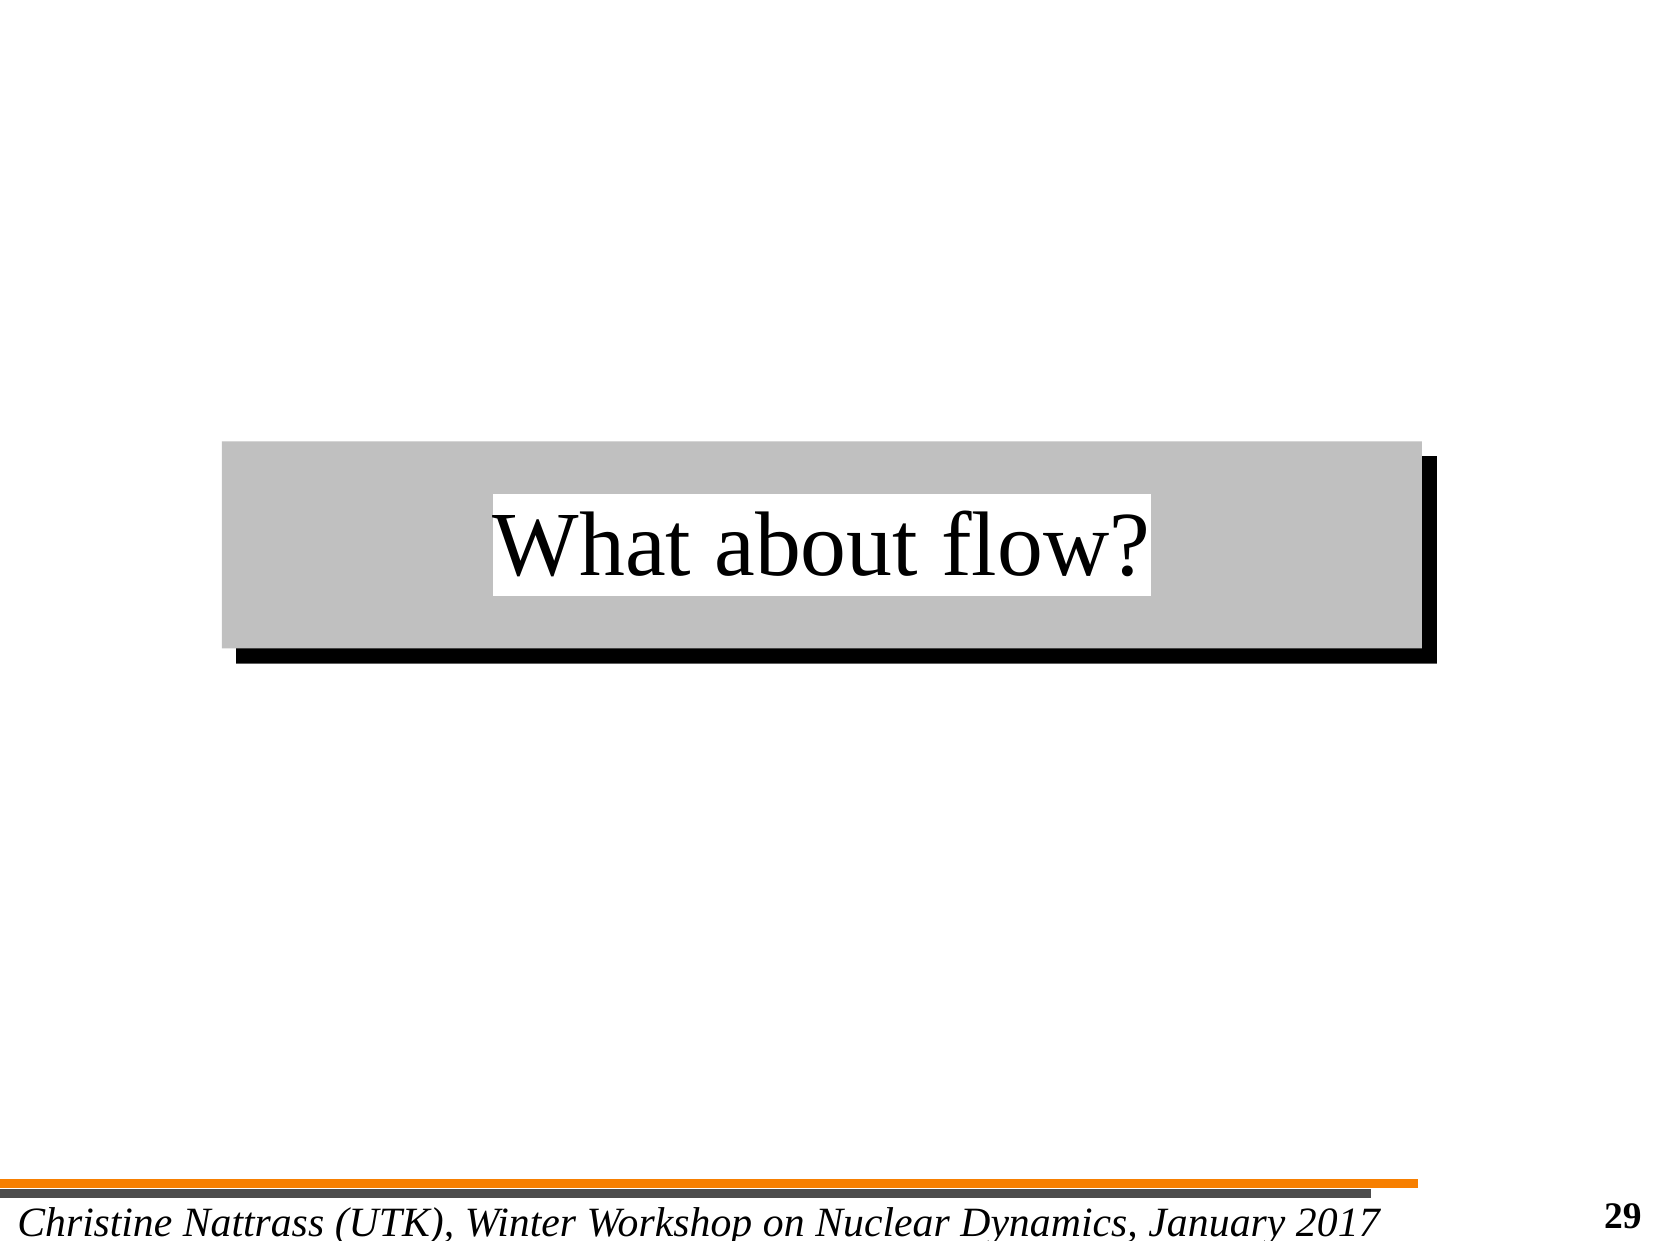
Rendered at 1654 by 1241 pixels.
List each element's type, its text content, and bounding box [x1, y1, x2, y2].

title What about flow? [221, 441, 1422, 649]
